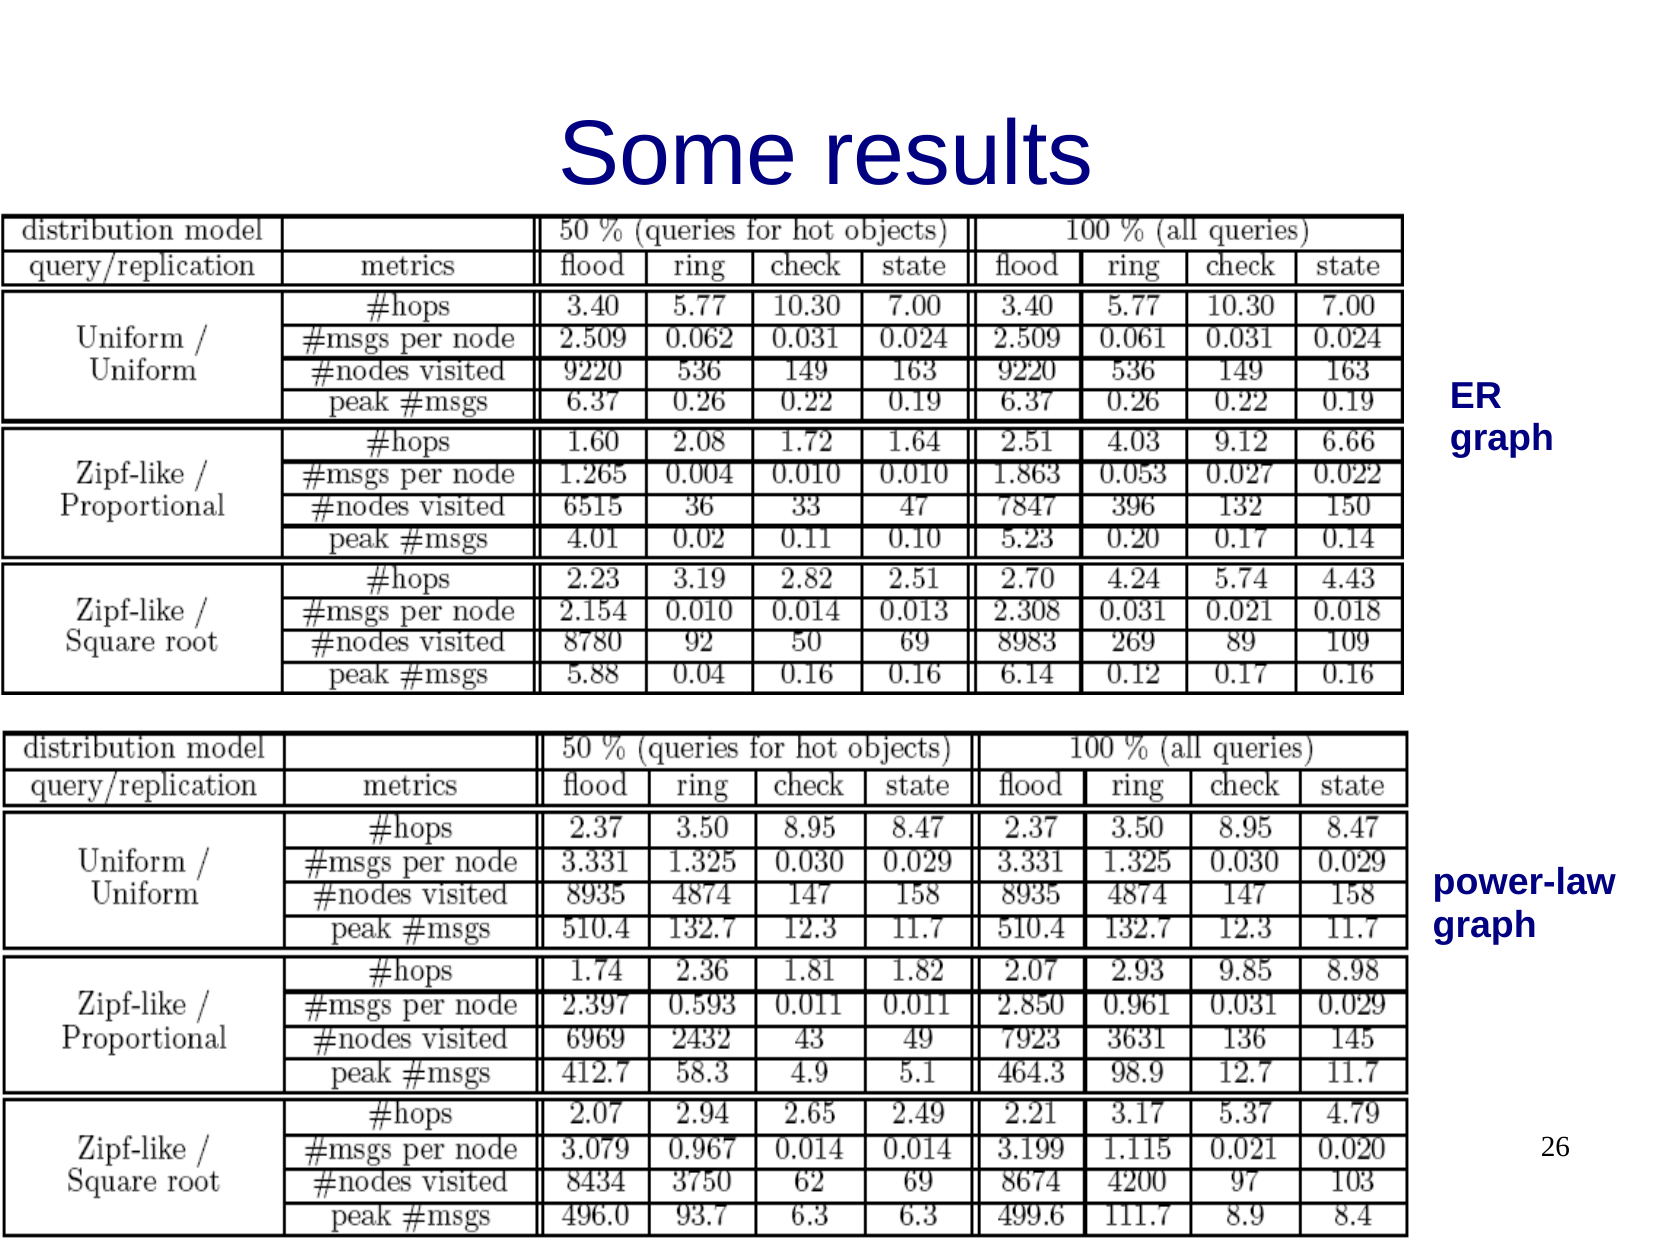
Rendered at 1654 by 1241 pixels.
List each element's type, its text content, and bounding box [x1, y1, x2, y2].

text_box power-law graph [1417, 853, 1632, 953]
picture [0, 211, 1404, 695]
picture [0, 726, 1413, 1241]
title Some results [82, 49, 1571, 257]
text_box ER graph [1435, 367, 1570, 467]
